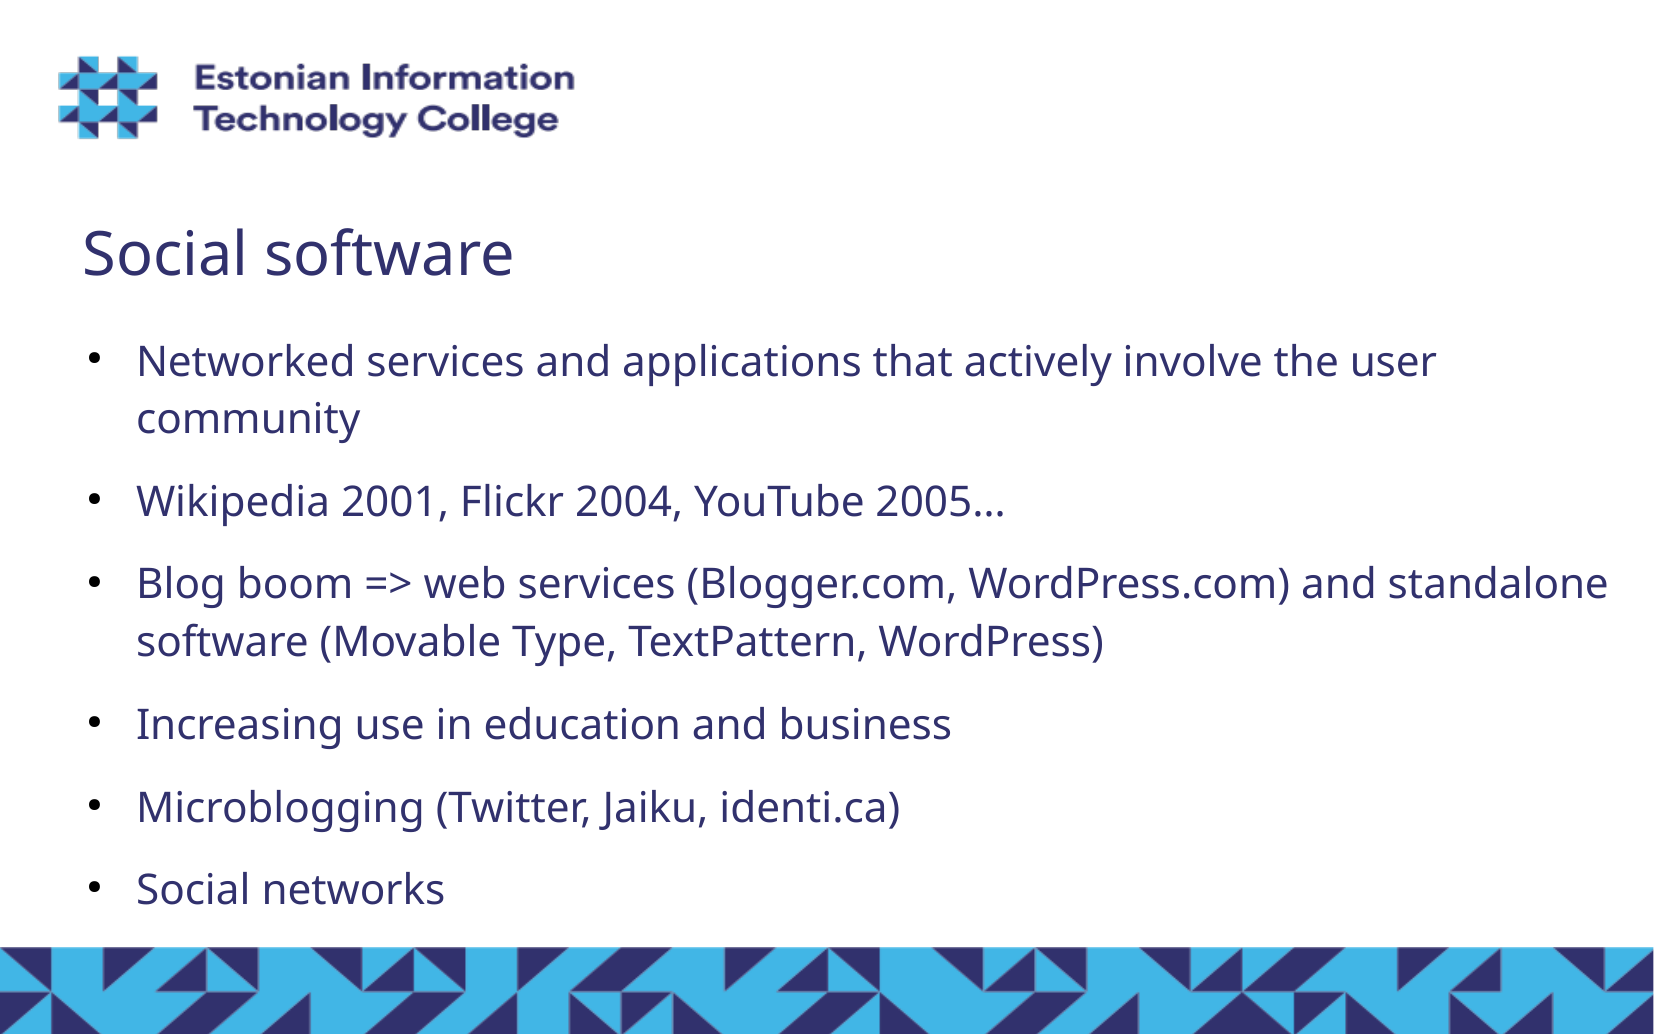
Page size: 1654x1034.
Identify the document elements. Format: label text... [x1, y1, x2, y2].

list Networked services and applications that actively involve the user community Wikipedia 2001, Flickr 2004, YouTube 2005… Blog boom => web services (Blogger.com, WordPress.com) and standalone software (Movable Type, TextPattern, WordPress) Increasing use in education and business Microblogging (Twitter, Jaiku, identi.ca) Social networks [70, 330, 1619, 922]
title Social software [82, 165, 1644, 338]
